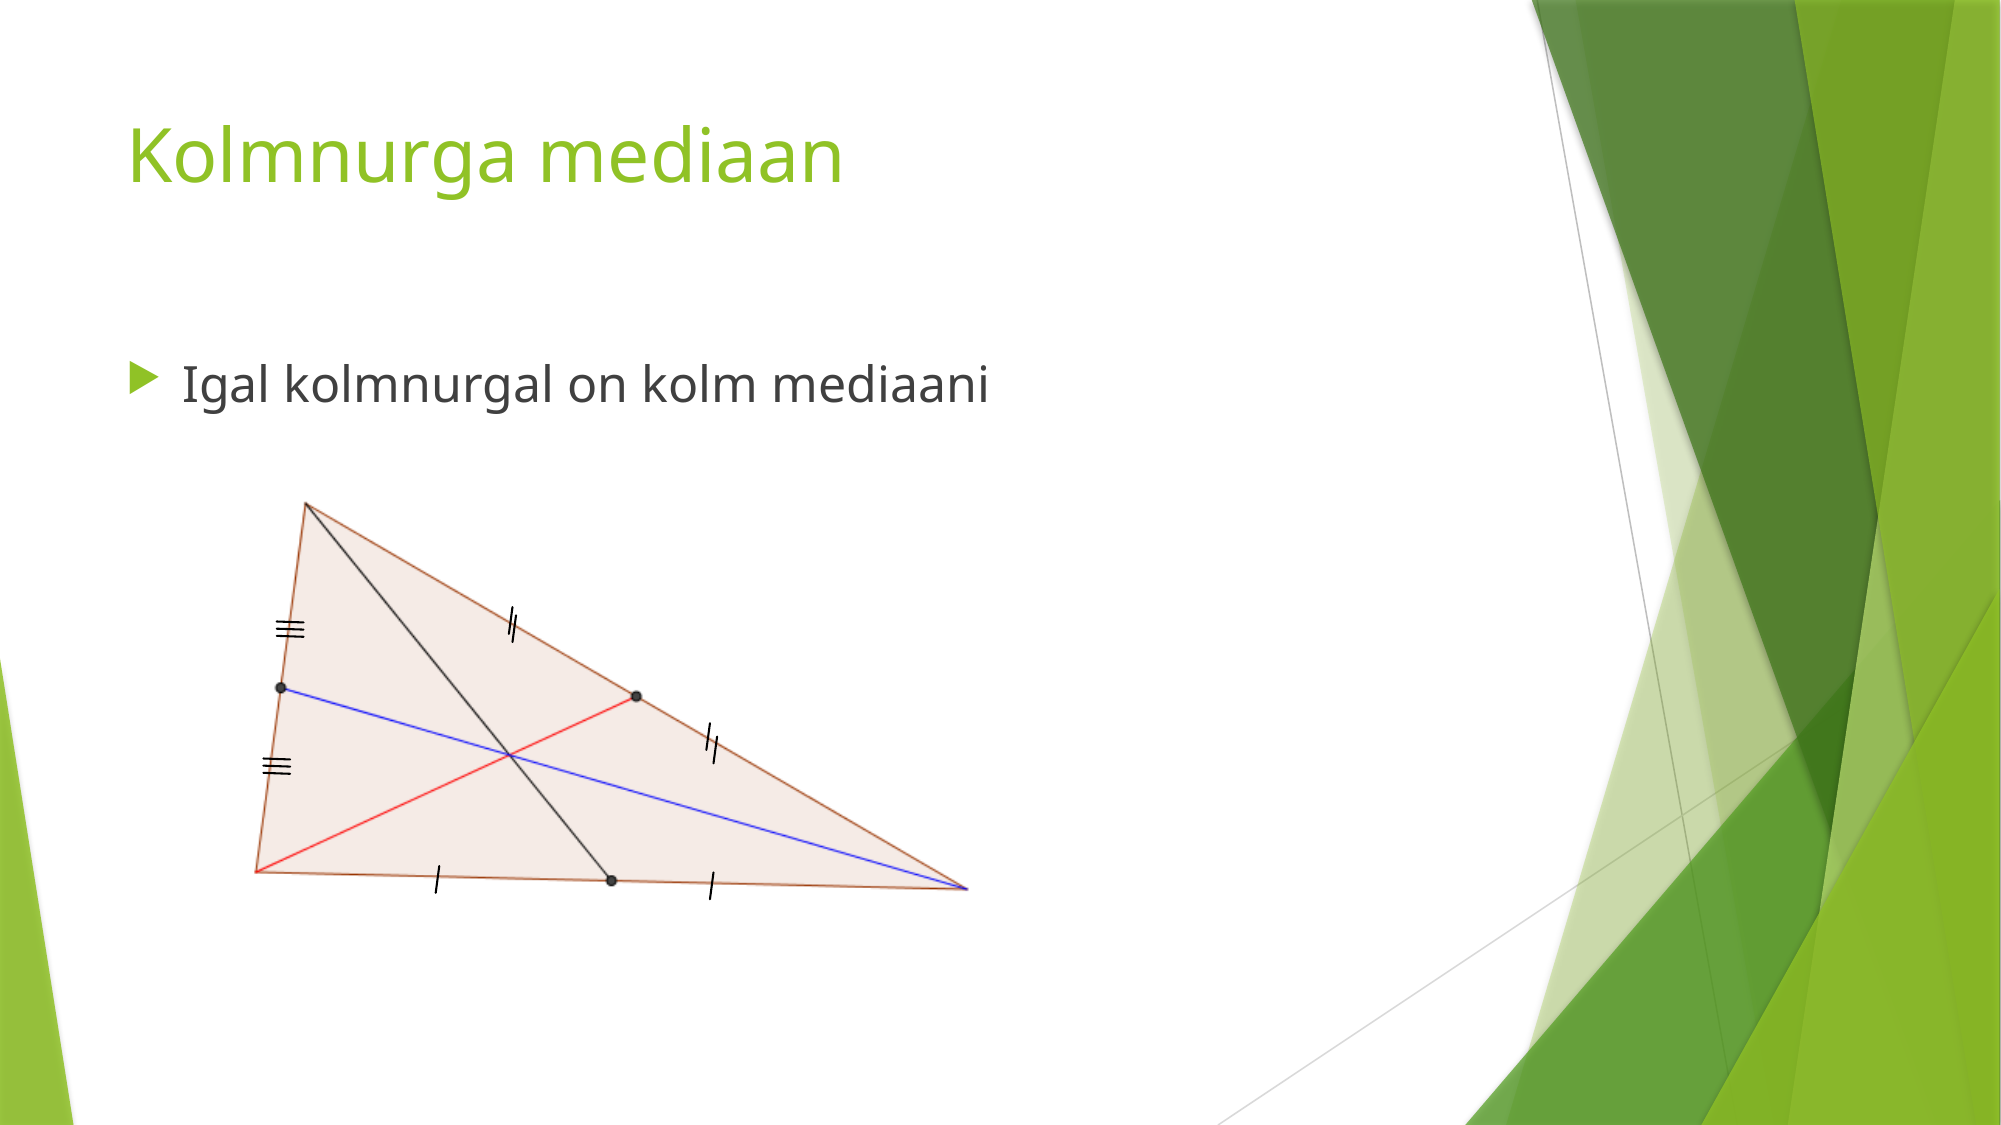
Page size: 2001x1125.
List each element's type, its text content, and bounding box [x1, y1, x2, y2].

title Kolmnurga mediaan [111, 99, 1522, 317]
list Igal kolmnurgal on kolm mediaani [111, 345, 1522, 983]
